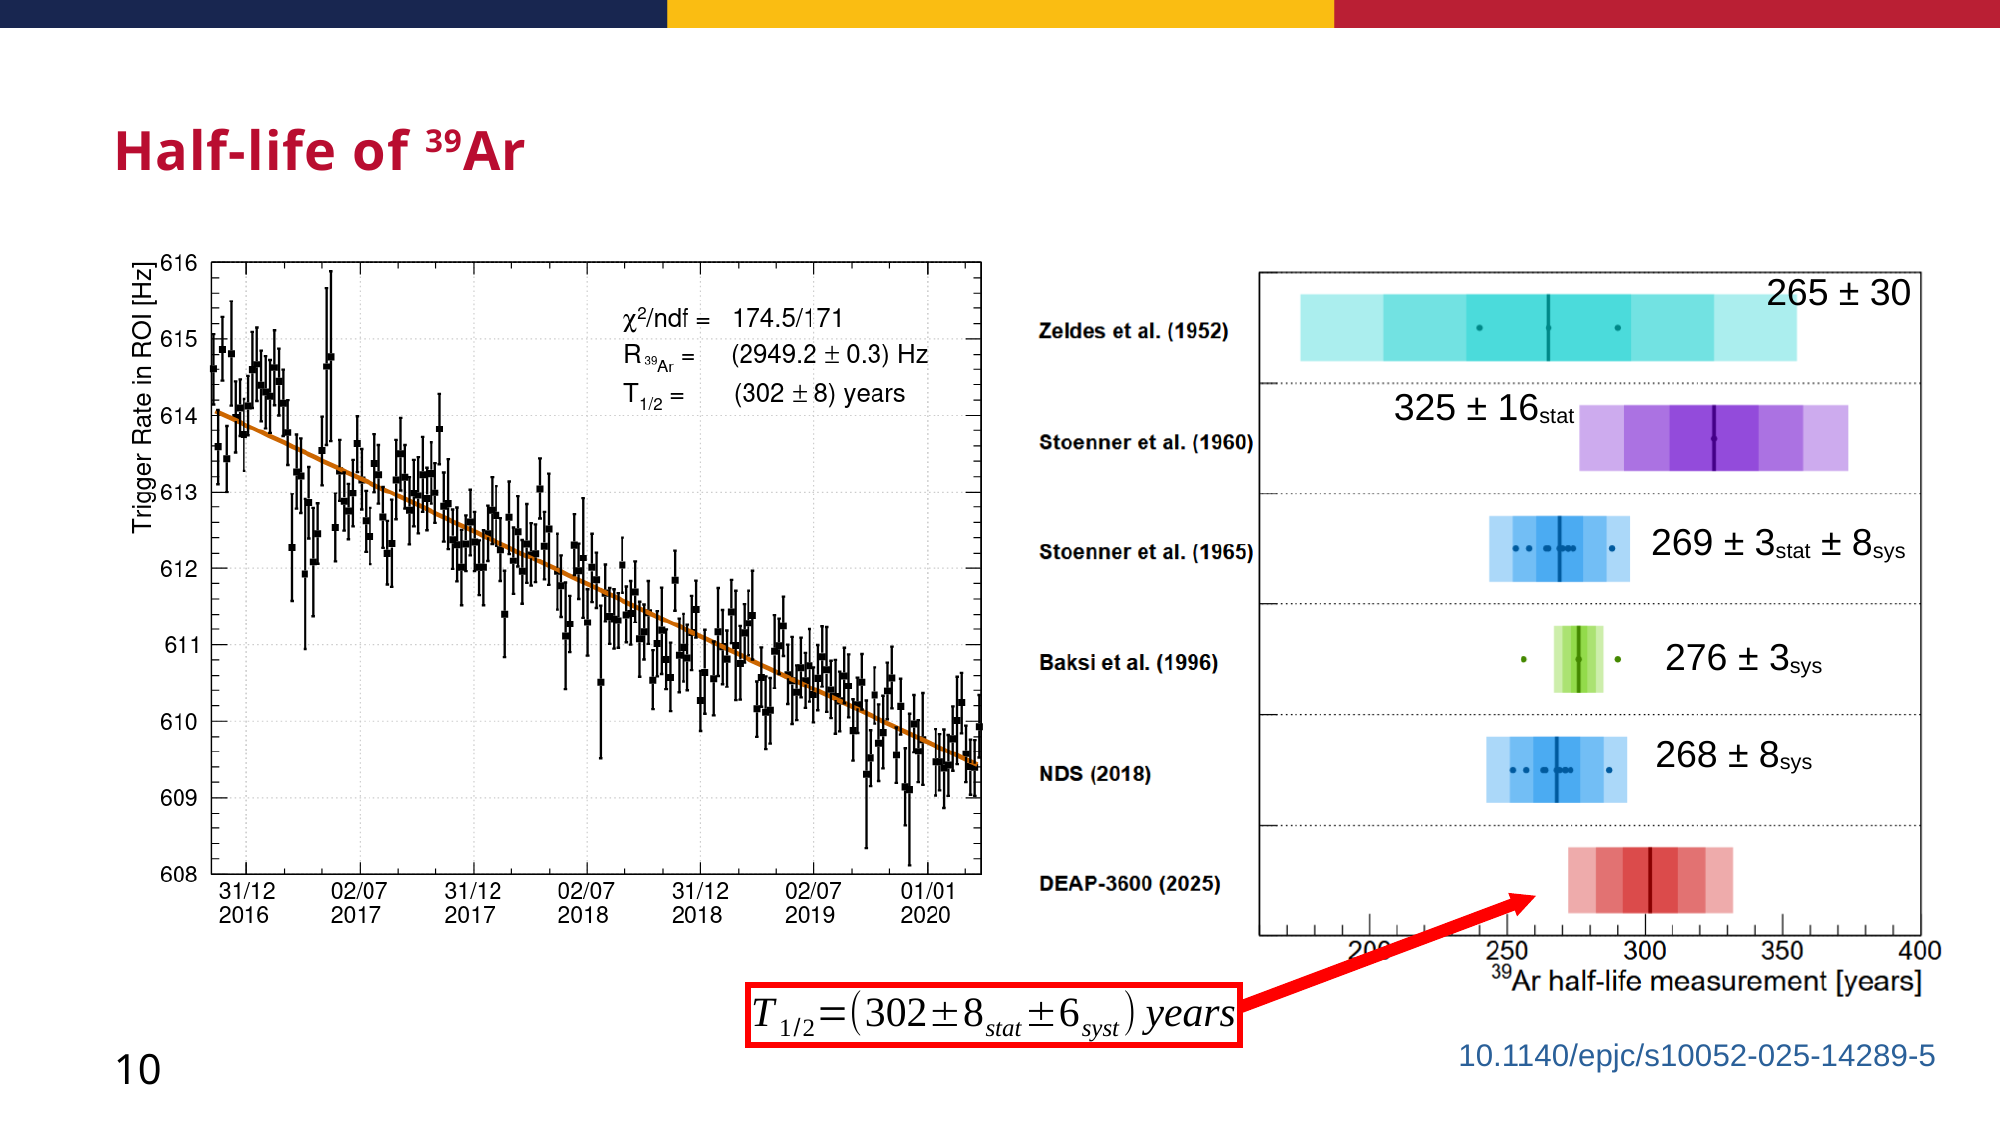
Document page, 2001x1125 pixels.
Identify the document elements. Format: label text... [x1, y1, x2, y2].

text_box 265 ± 30 [1751, 264, 1962, 364]
picture [1019, 236, 1949, 1008]
slide_number <number> [99, 1035, 190, 1092]
chart [751, 988, 1238, 1042]
text_box 10.1140/epjc/s10052-025-14289-5 [1443, 1031, 1949, 1081]
picture [118, 236, 1000, 945]
text_box 268 ± 8sys [1640, 725, 1828, 783]
text_box 325 ± 16stat [1379, 379, 1590, 437]
text_box 269 ± 3stat ± 8sys [1636, 514, 1932, 572]
title Half-life of 39Ar [98, 115, 1886, 219]
text_box 276 ± 3sys [1650, 629, 1838, 687]
picture [0, 0, 2000, 28]
